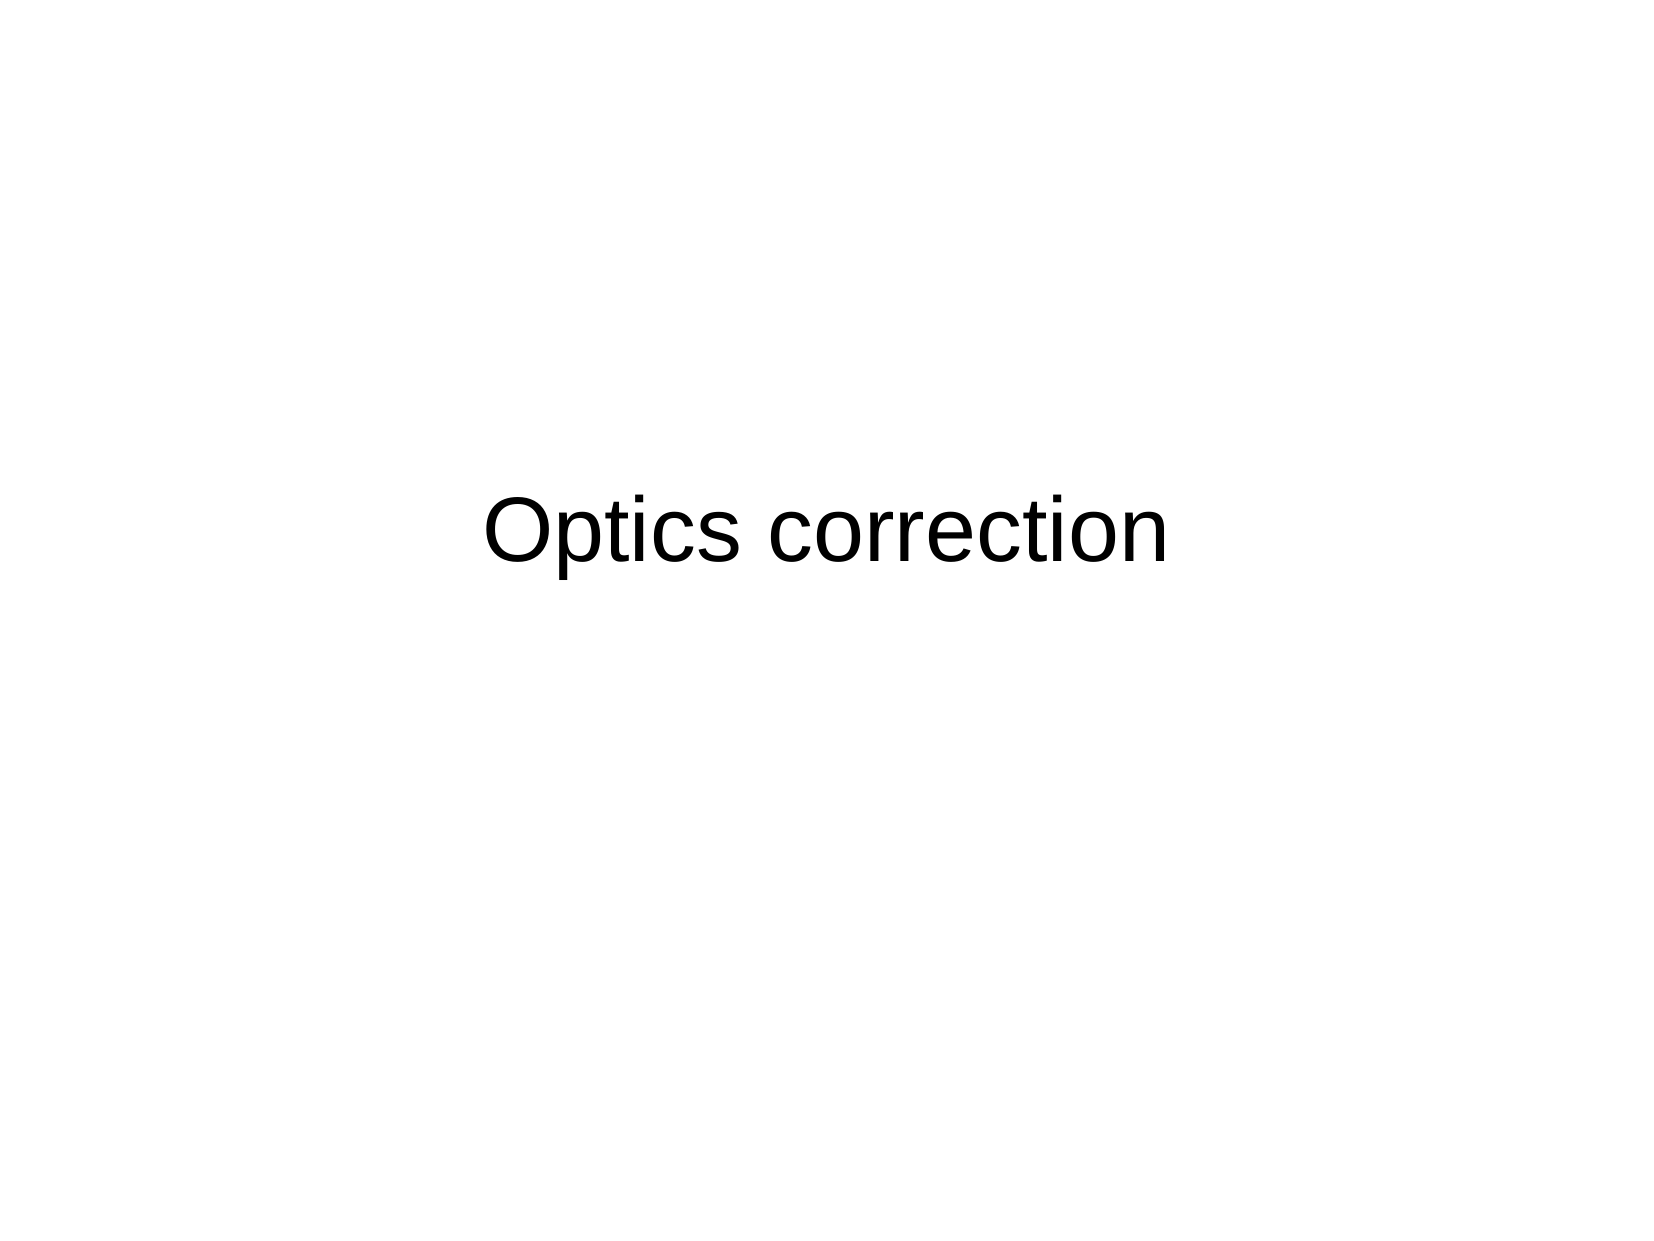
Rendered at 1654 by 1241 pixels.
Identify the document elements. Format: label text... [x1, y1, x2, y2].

subtitle Optics correction [82, 49, 1571, 1010]
